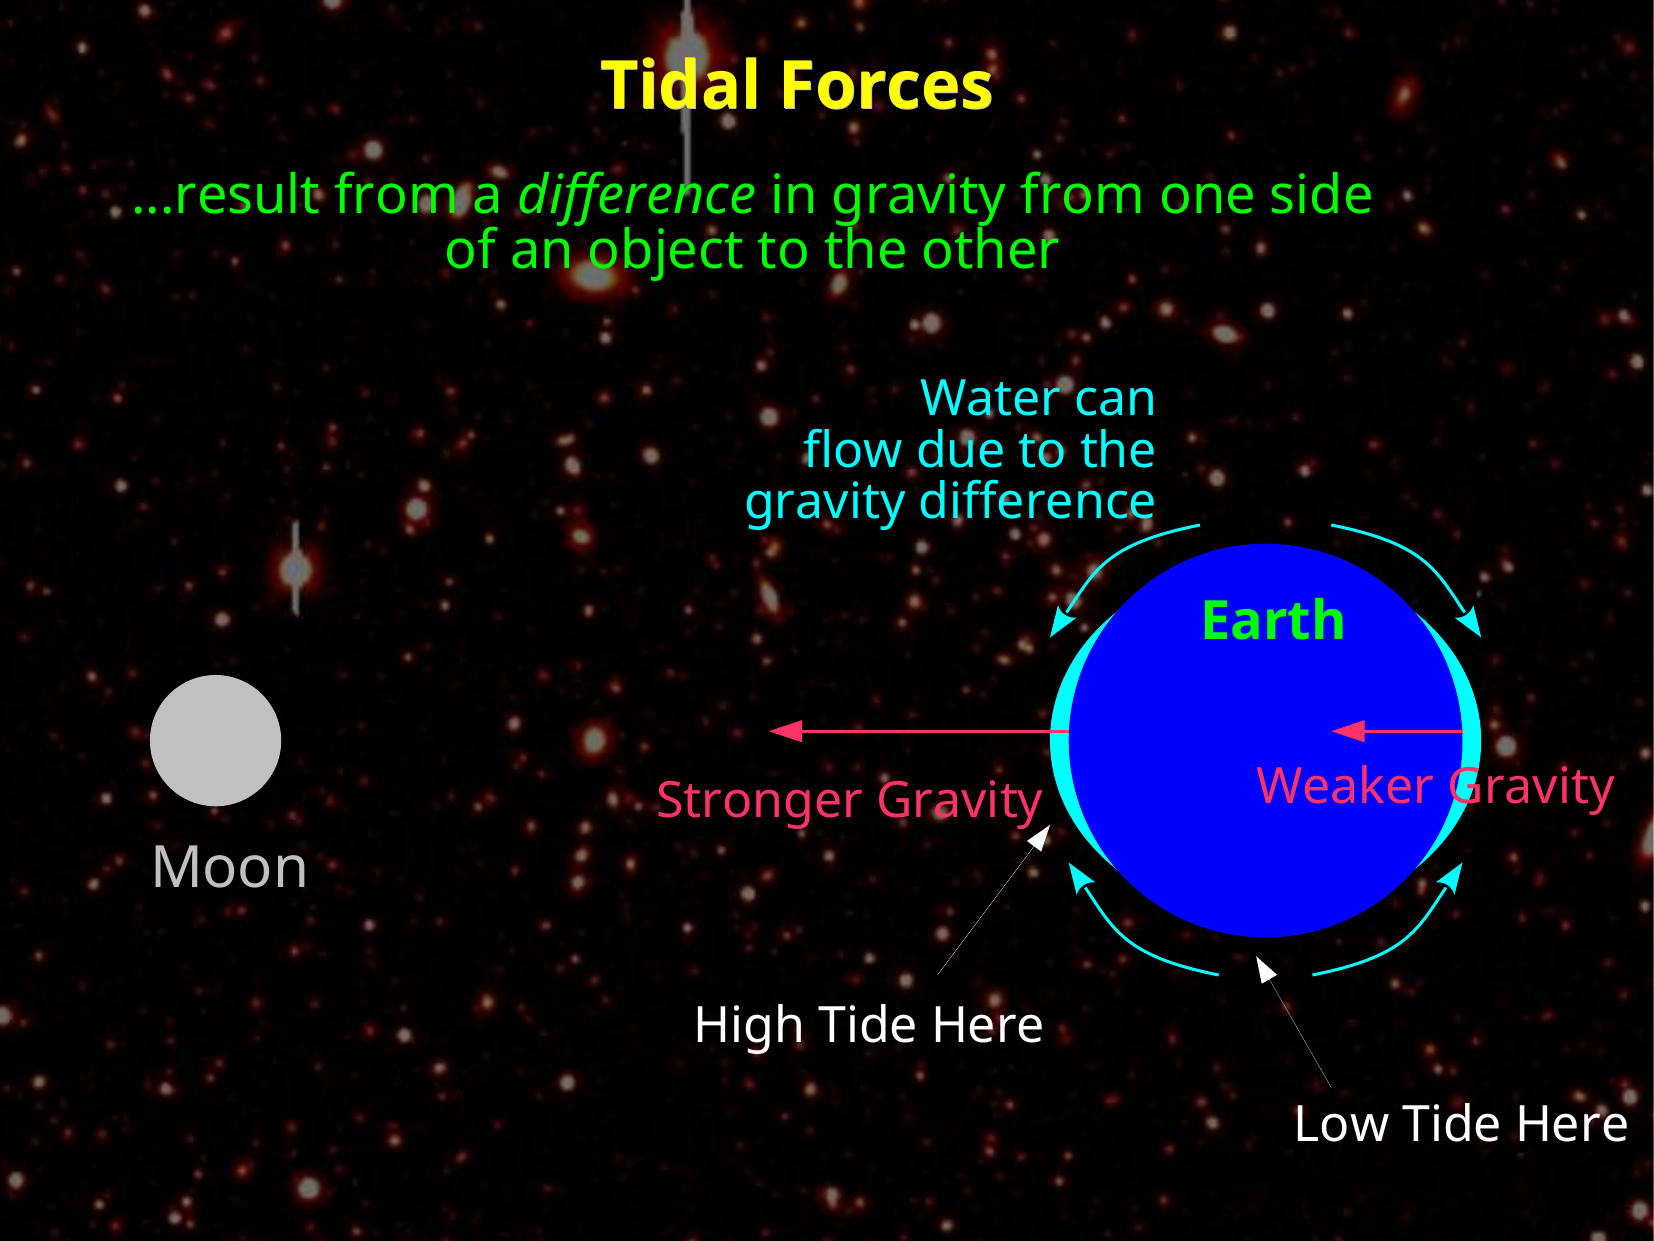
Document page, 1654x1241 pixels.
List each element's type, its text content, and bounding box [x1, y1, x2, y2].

text_box Water can flow due to the gravity difference [744, 375, 1126, 577]
text_box Stronger Gravity [656, 763, 1021, 845]
text_box Low Tide Here [1293, 1087, 1619, 1169]
text_box [1050, 543, 1482, 938]
text_box [149, 675, 282, 807]
picture [0, 0, 1654, 1241]
text_box Weaker Gravity [1256, 750, 1602, 831]
text_box Earth [1200, 581, 1339, 664]
text_box Moon [150, 825, 297, 919]
text_box ...result from a difference in gravity from one side of an object to the other [131, 168, 1407, 322]
text_box Tidal Forces [600, 37, 993, 139]
text_box High Tide Here [693, 988, 1030, 1070]
